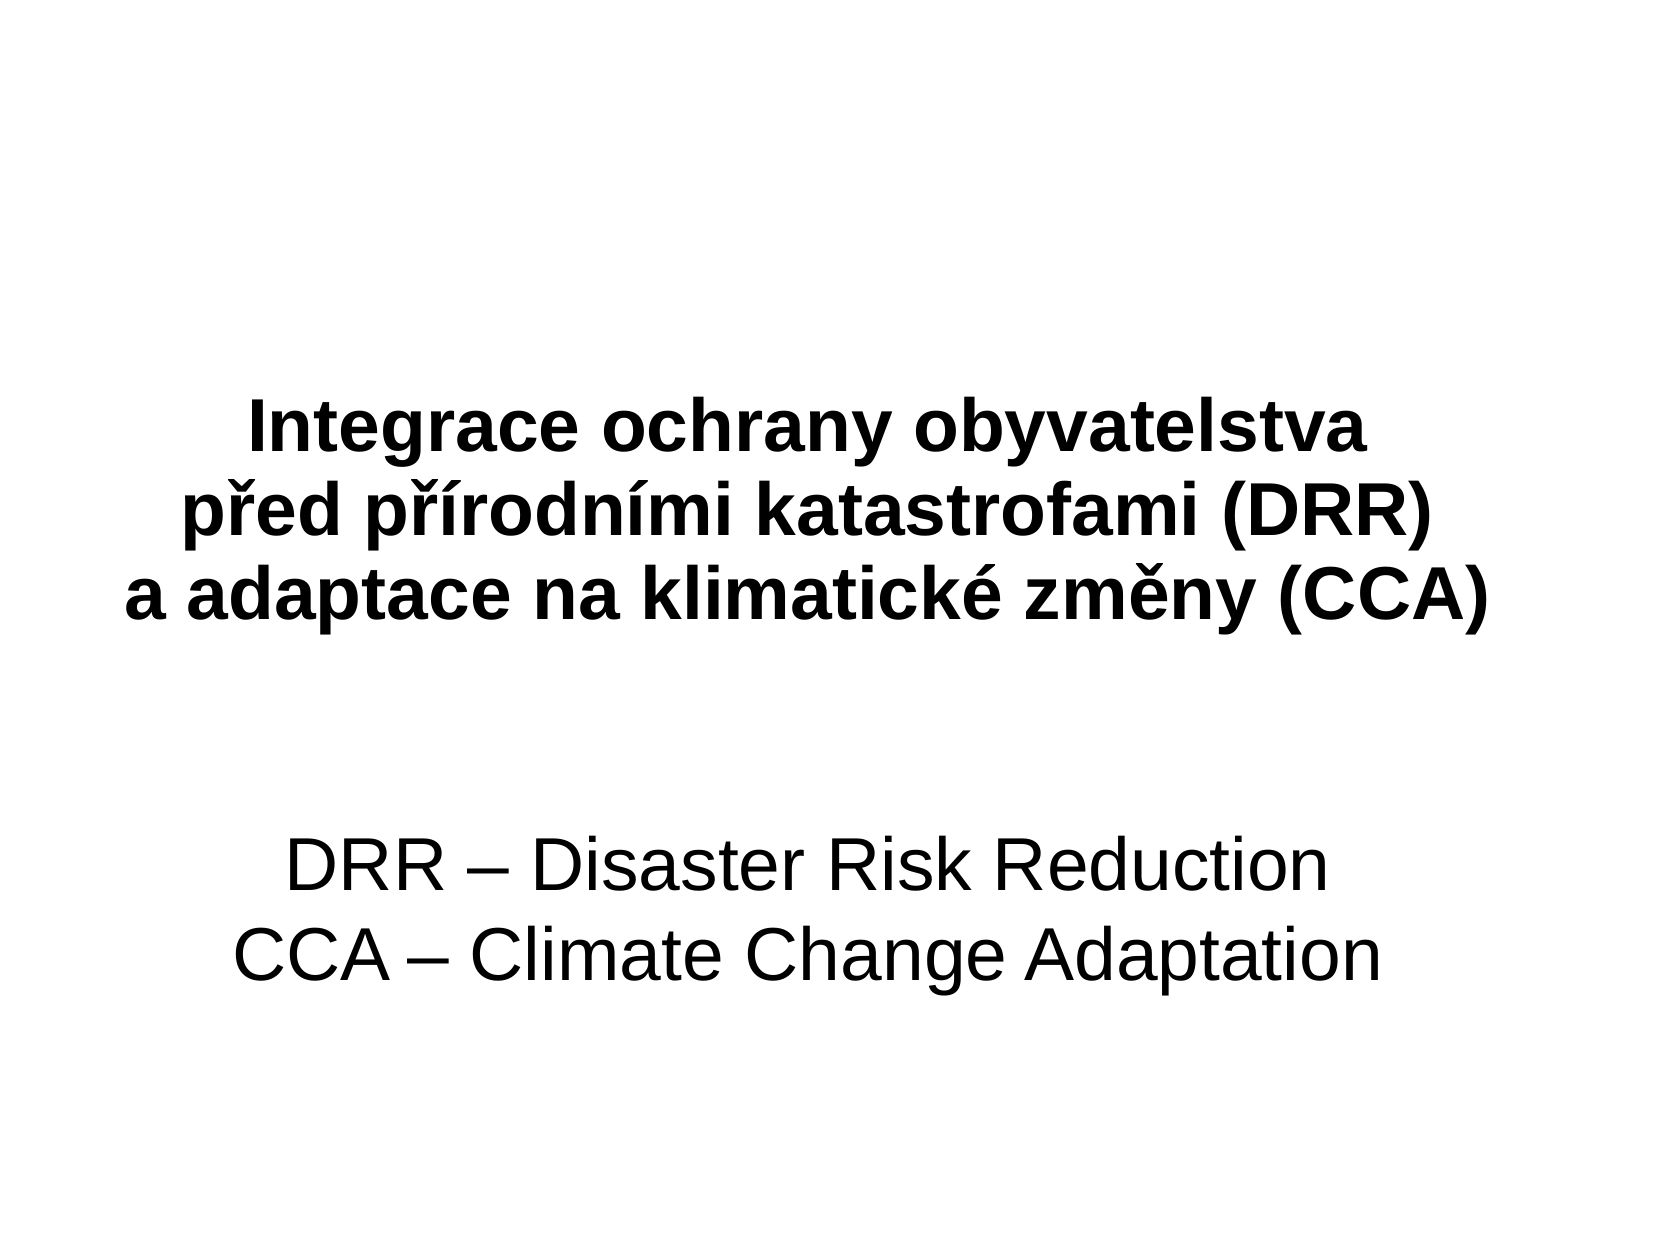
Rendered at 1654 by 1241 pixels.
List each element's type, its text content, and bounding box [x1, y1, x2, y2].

text_box Integrace ochrany obyvatelstva před přírodními katastrofami (DRR) a adaptace na klimatické změny (CCA) DRR – Disaster Risk Reduction CCA – Climate Change Adaptation [80, 383, 1536, 997]
